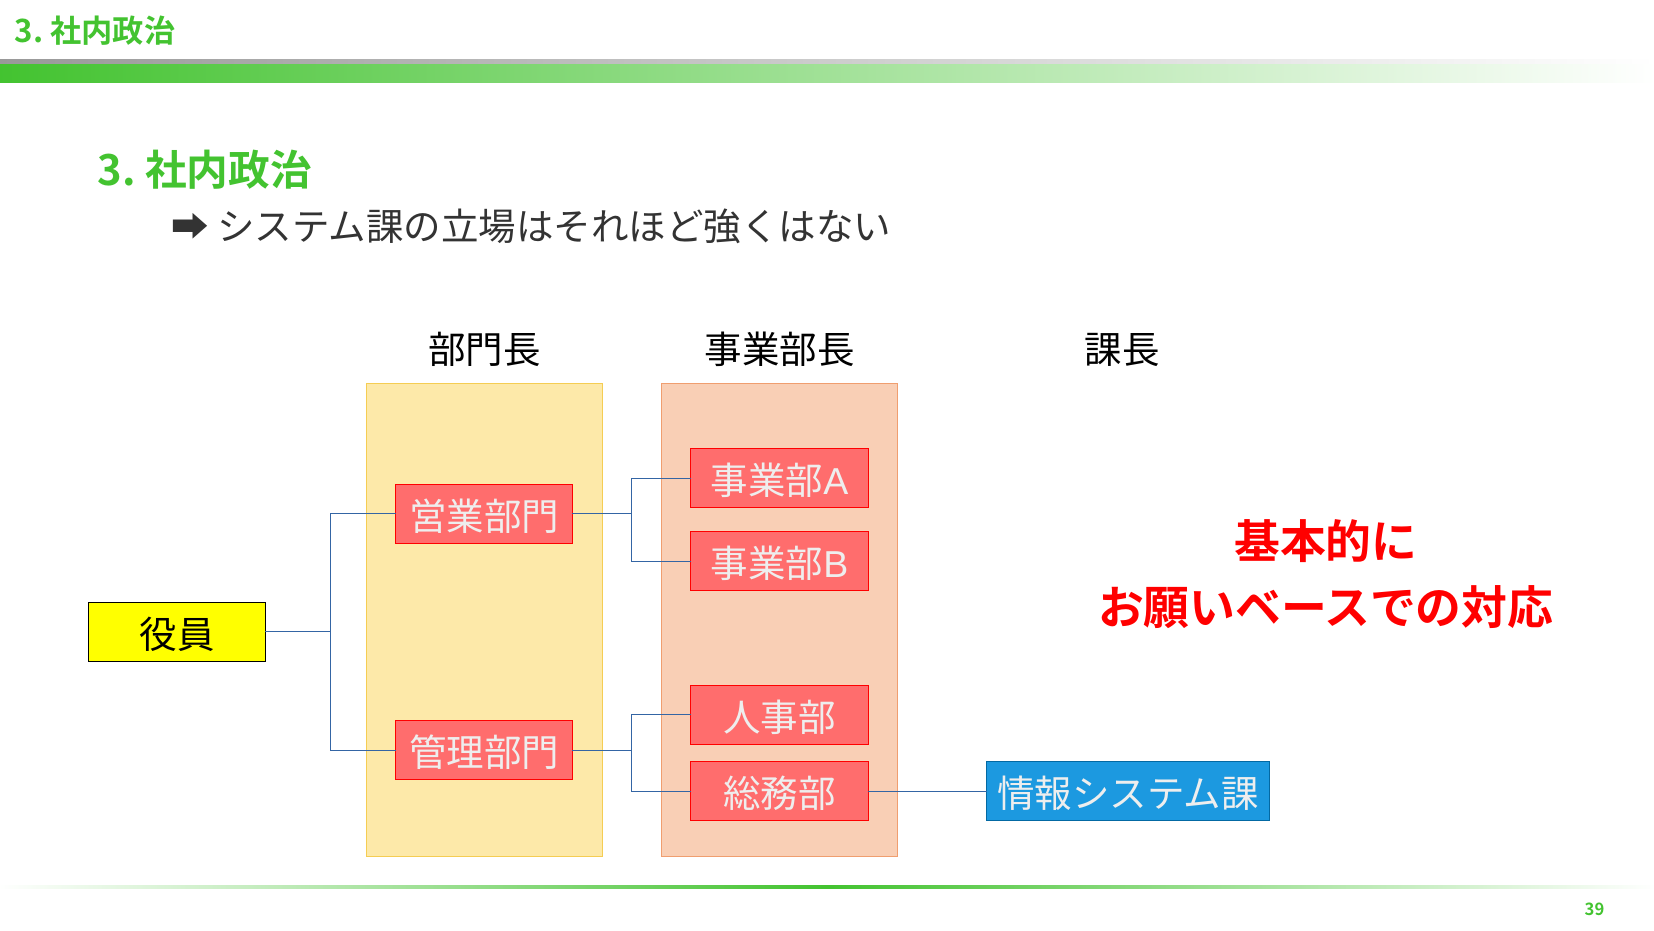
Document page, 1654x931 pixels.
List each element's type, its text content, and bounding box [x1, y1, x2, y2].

text_box 部門長 [366, 312, 603, 383]
text_box [366, 383, 603, 513]
text_box 管理部門 [395, 720, 573, 780]
text_box 事業部長 [661, 312, 898, 383]
text_box [0, 885, 1654, 889]
text_box 営業部門 [395, 484, 573, 544]
text_box 3. 社内政治 ➡ システム課の立場はそれほど強くはない [82, 129, 1459, 259]
text_box 基本的に お願いベースでの対応 [1039, 498, 1613, 646]
text_box [661, 383, 898, 791]
text_box 事業部A [690, 448, 869, 508]
text_box 3. 社内政治 [0, 0, 1376, 59]
text_box [0, 59, 1654, 83]
text_box [661, 792, 898, 857]
text_box 課長 [1003, 312, 1241, 383]
text_box <番号> [1535, 888, 1654, 928]
text_box 総務部 [690, 761, 869, 821]
text_box 人事部 [690, 685, 869, 745]
text_box [366, 751, 603, 857]
text_box 役員 [88, 602, 266, 662]
text_box 情報システム課 [986, 761, 1270, 821]
text_box [366, 514, 603, 750]
text_box 事業部B [690, 531, 869, 591]
